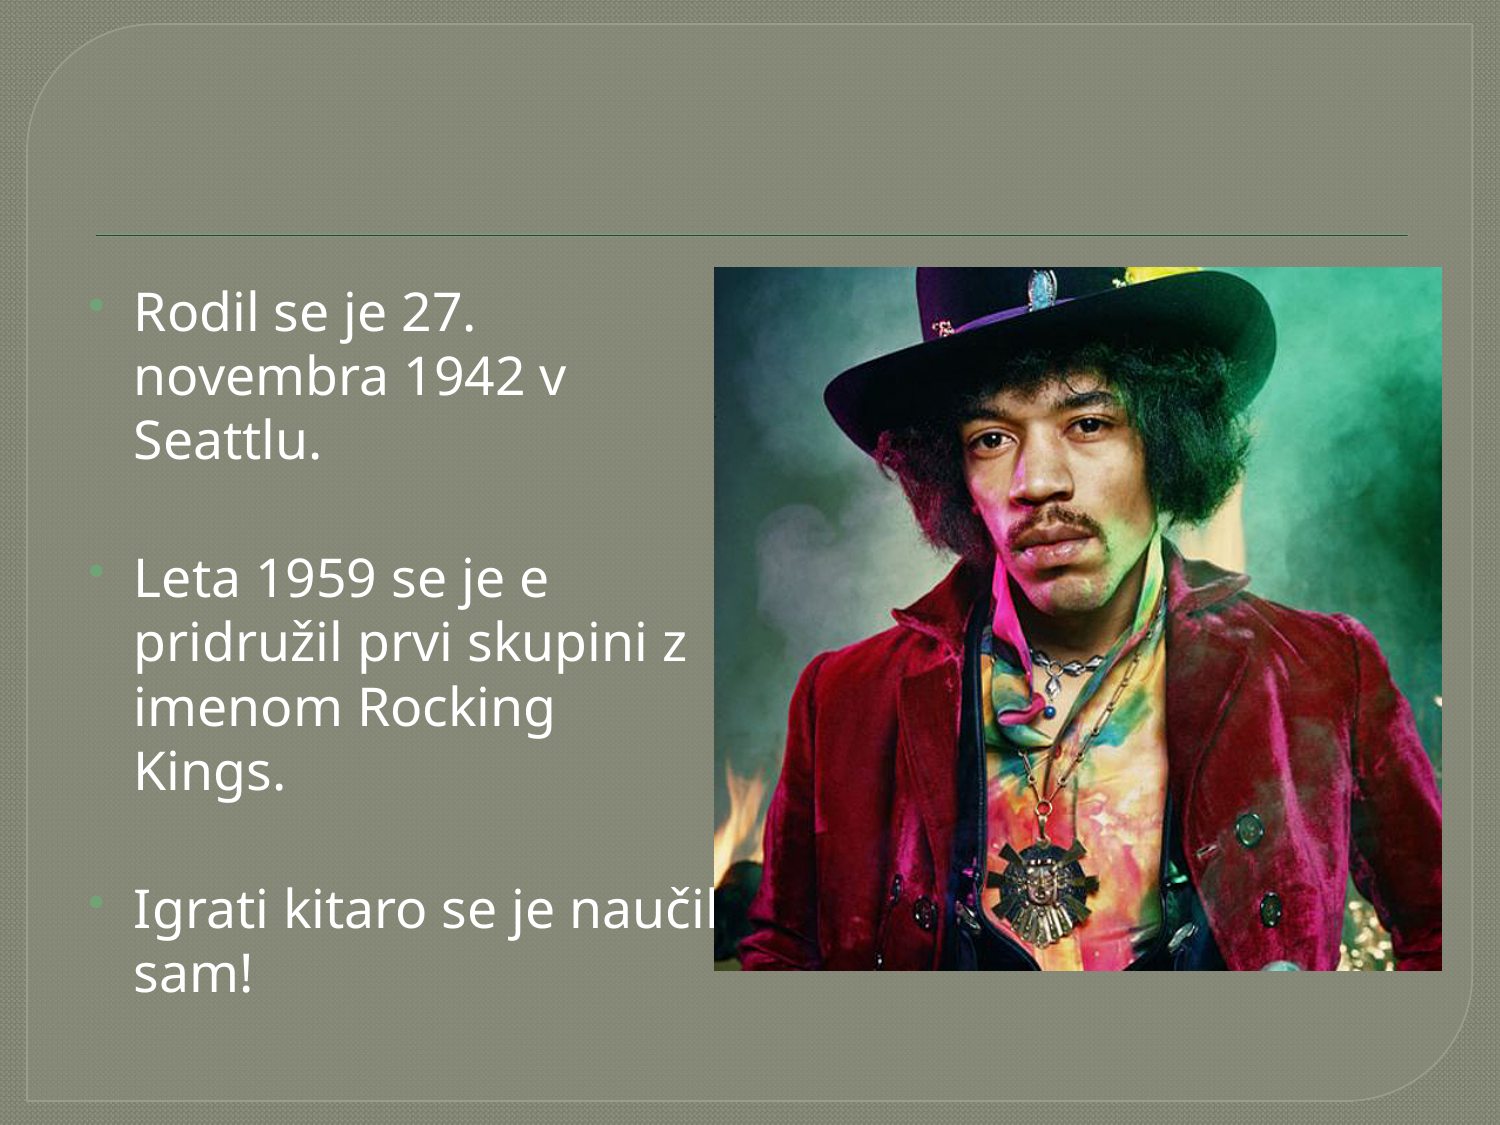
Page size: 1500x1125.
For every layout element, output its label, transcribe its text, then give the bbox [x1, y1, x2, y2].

list Rodil se je 27. novembra 1942 v Seattlu. Leta 1959 se je e pridružil prvi skupini z imenom Rocking Kings. Igrati kitaro se je naučil sam! [75, 270, 738, 1013]
picture [0, 0, 1500, 1125]
